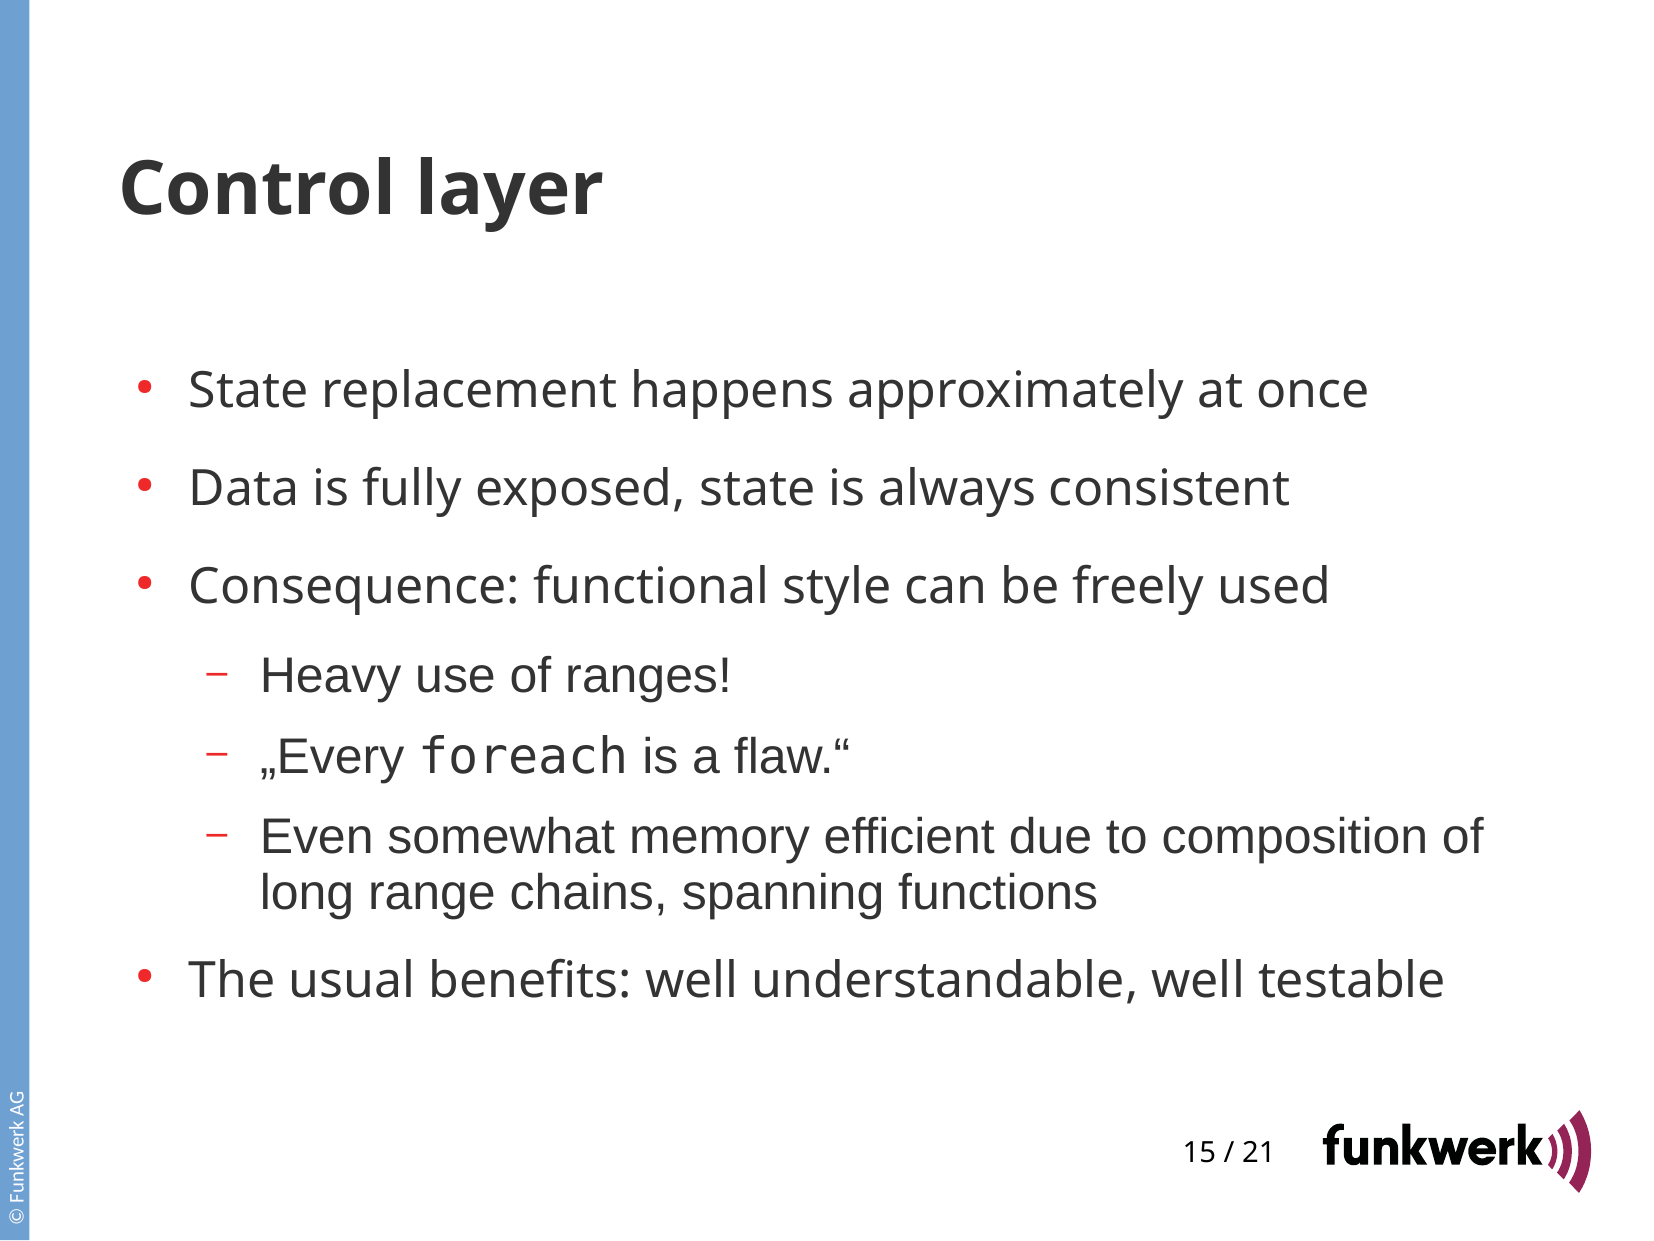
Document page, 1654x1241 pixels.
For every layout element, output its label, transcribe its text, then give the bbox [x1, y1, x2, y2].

list State replacement happens approximately at once Data is fully exposed, state is always consistent Consequence: functional style can be freely used Heavy use of ranges! „Every foreach is a flaw.“ Even somewhat memory efficient due to composition of long range chains, spanning functions The usual benefits: well understandable, well testable [118, 354, 1536, 1074]
title Control layer [118, 49, 1571, 237]
